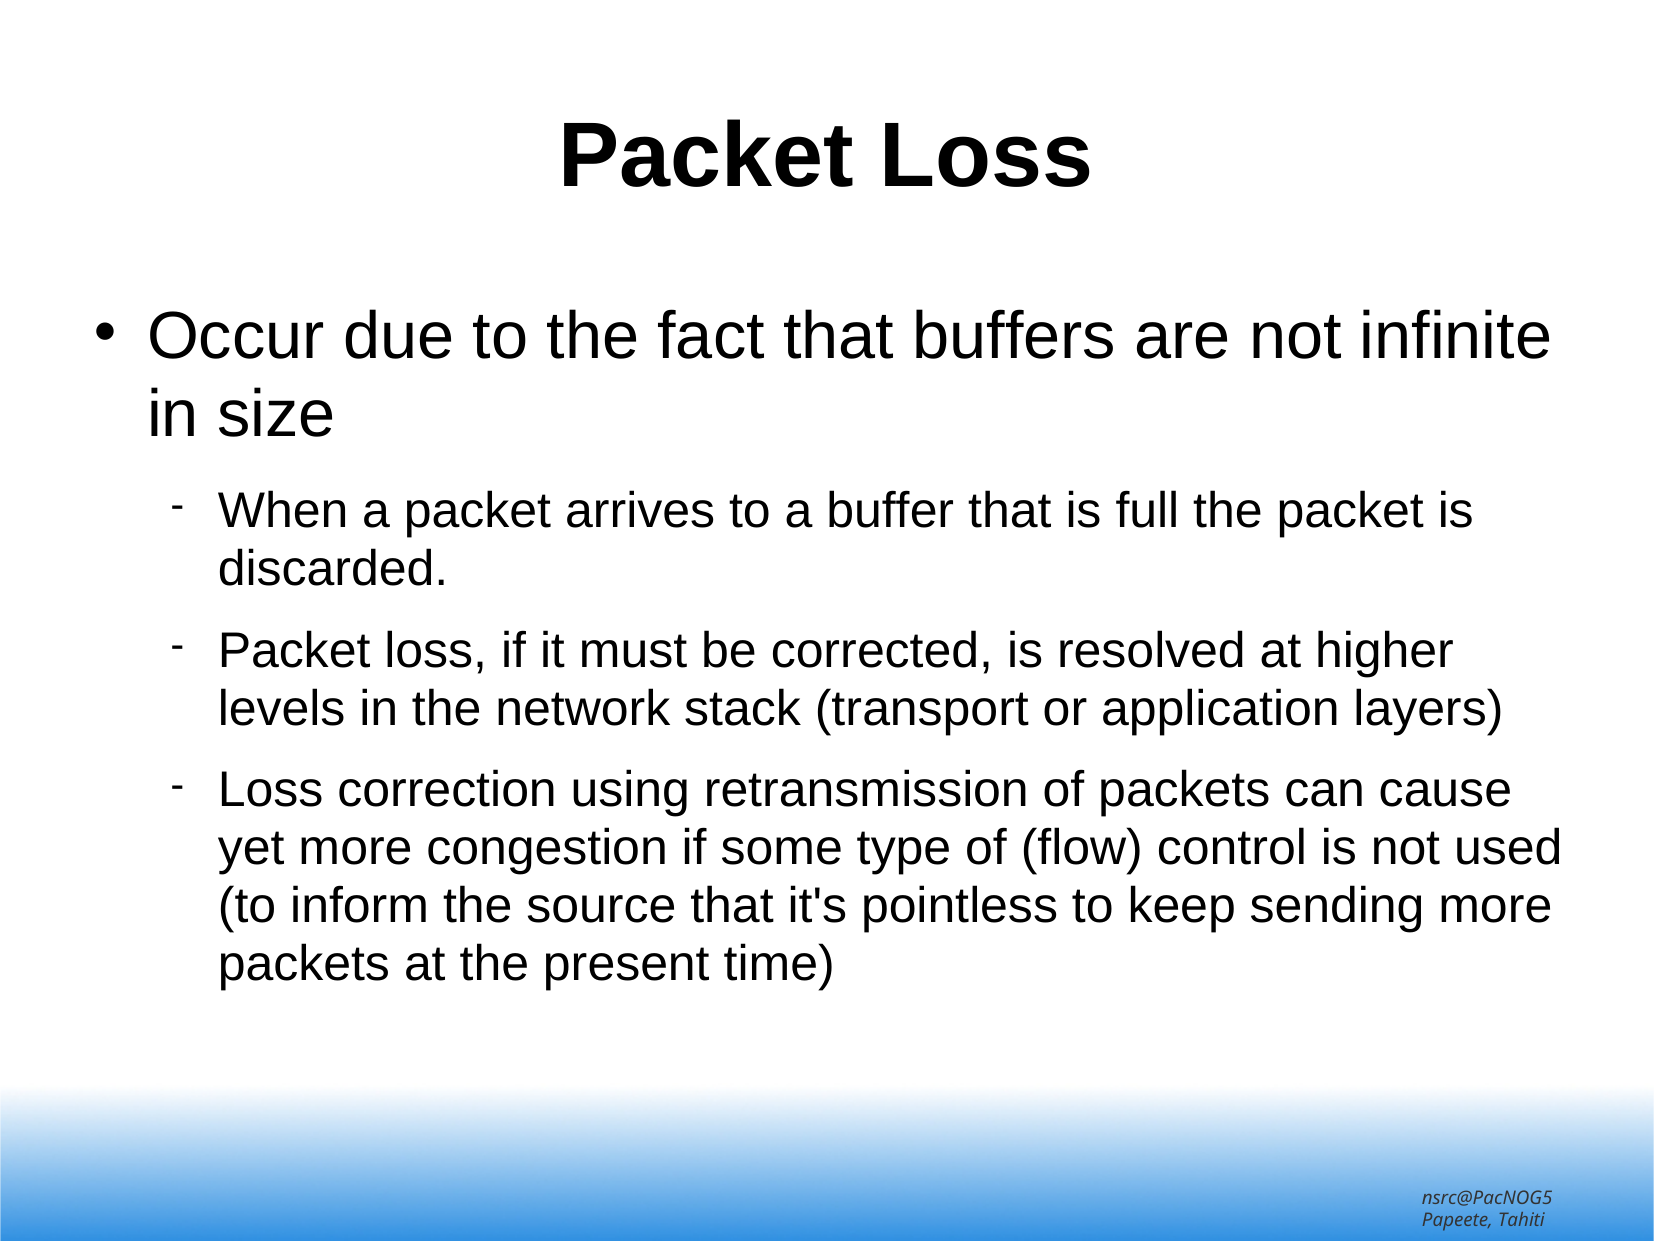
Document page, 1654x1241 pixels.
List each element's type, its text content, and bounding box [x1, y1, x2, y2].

list Occur due to the fact that buffers are not infinite in size When a packet arrives to a buffer that is full the packet is discarded. Packet loss, if it must be corrected, is resolved at higher levels in the network stack (transport or application layers) Loss correction using retransmission of packets can cause yet more congestion if some type of (flow) control is not used (to inform the source that it's pointless to keep sending more packets at the present time) [76, 295, 1566, 1208]
title Packet Loss [82, 49, 1571, 257]
picture [0, 1083, 1654, 1241]
